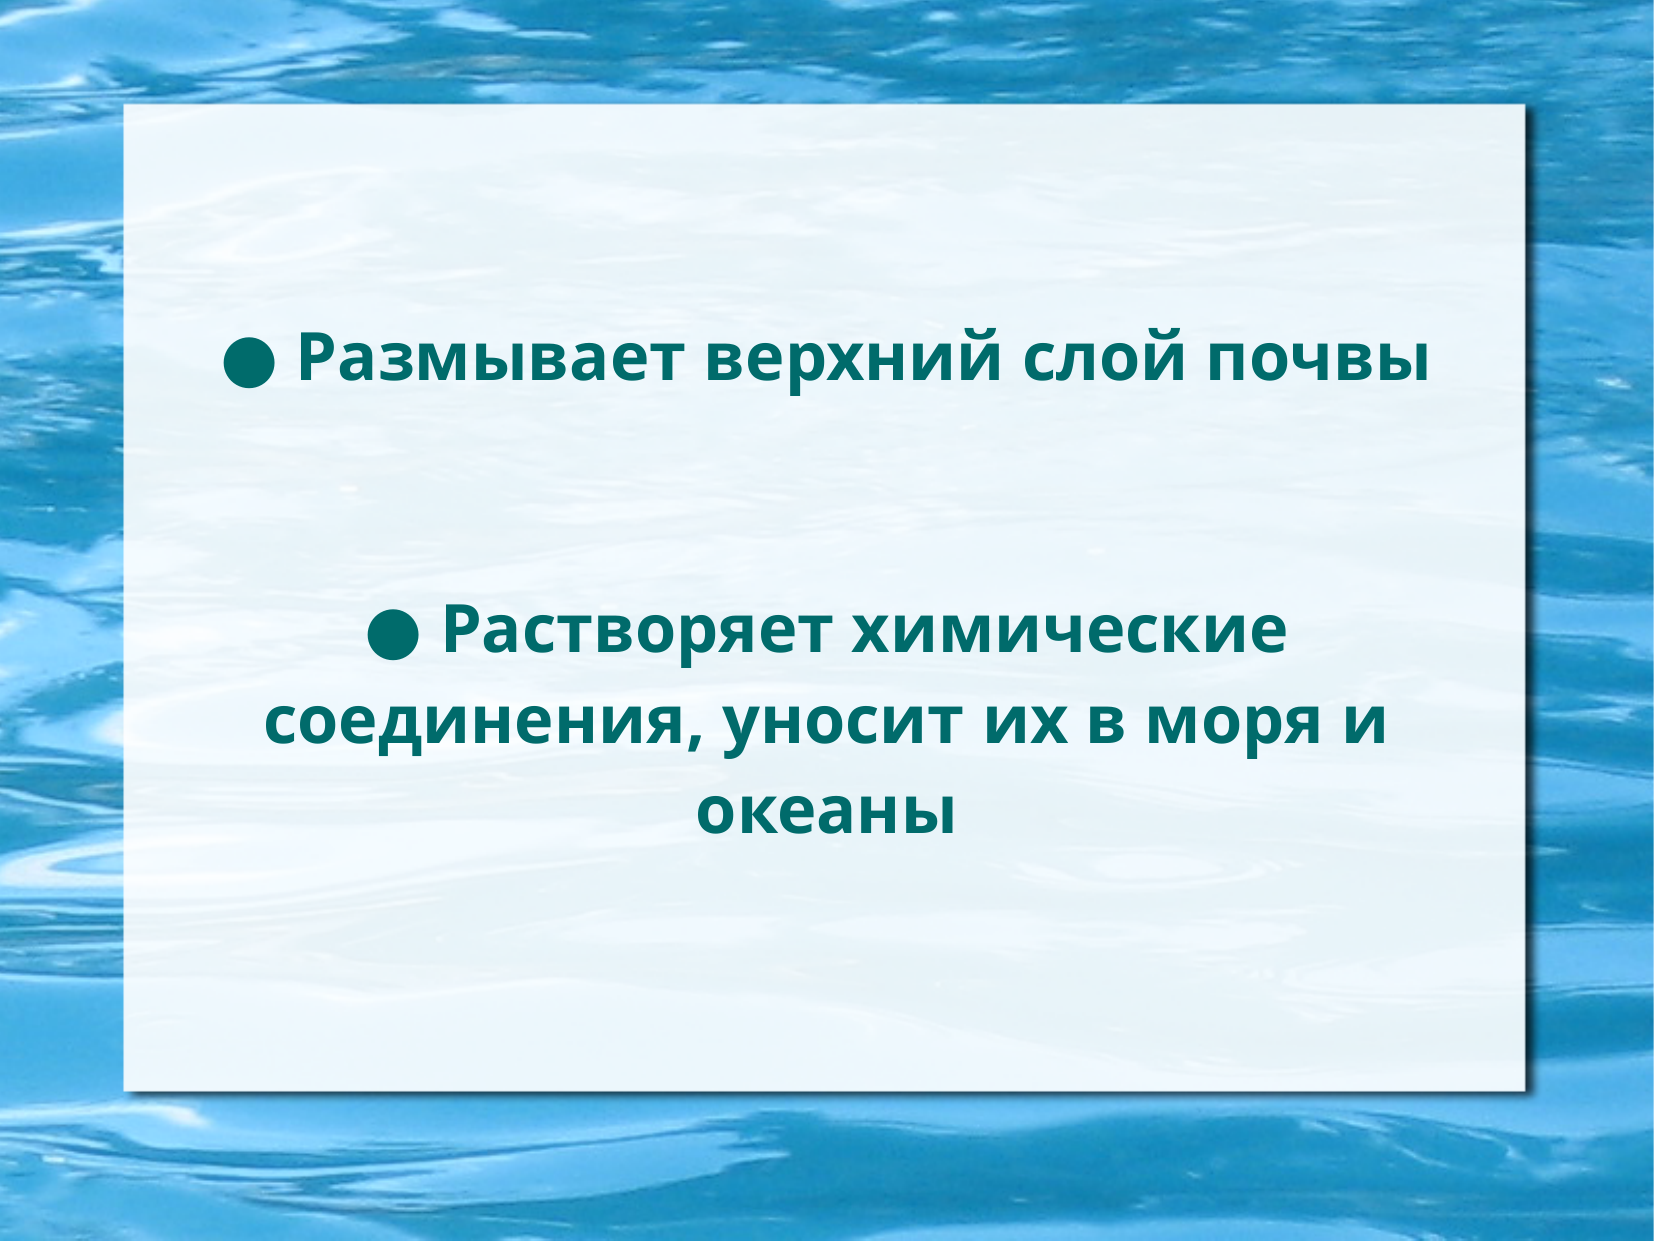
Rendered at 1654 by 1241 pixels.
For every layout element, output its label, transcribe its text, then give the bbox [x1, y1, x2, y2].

picture [0, 0, 1654, 1241]
subtitle ● Размывает верхний слой почвы ● Растворяет химические соединения, уносит их в моря и океаны [147, 118, 1506, 1045]
